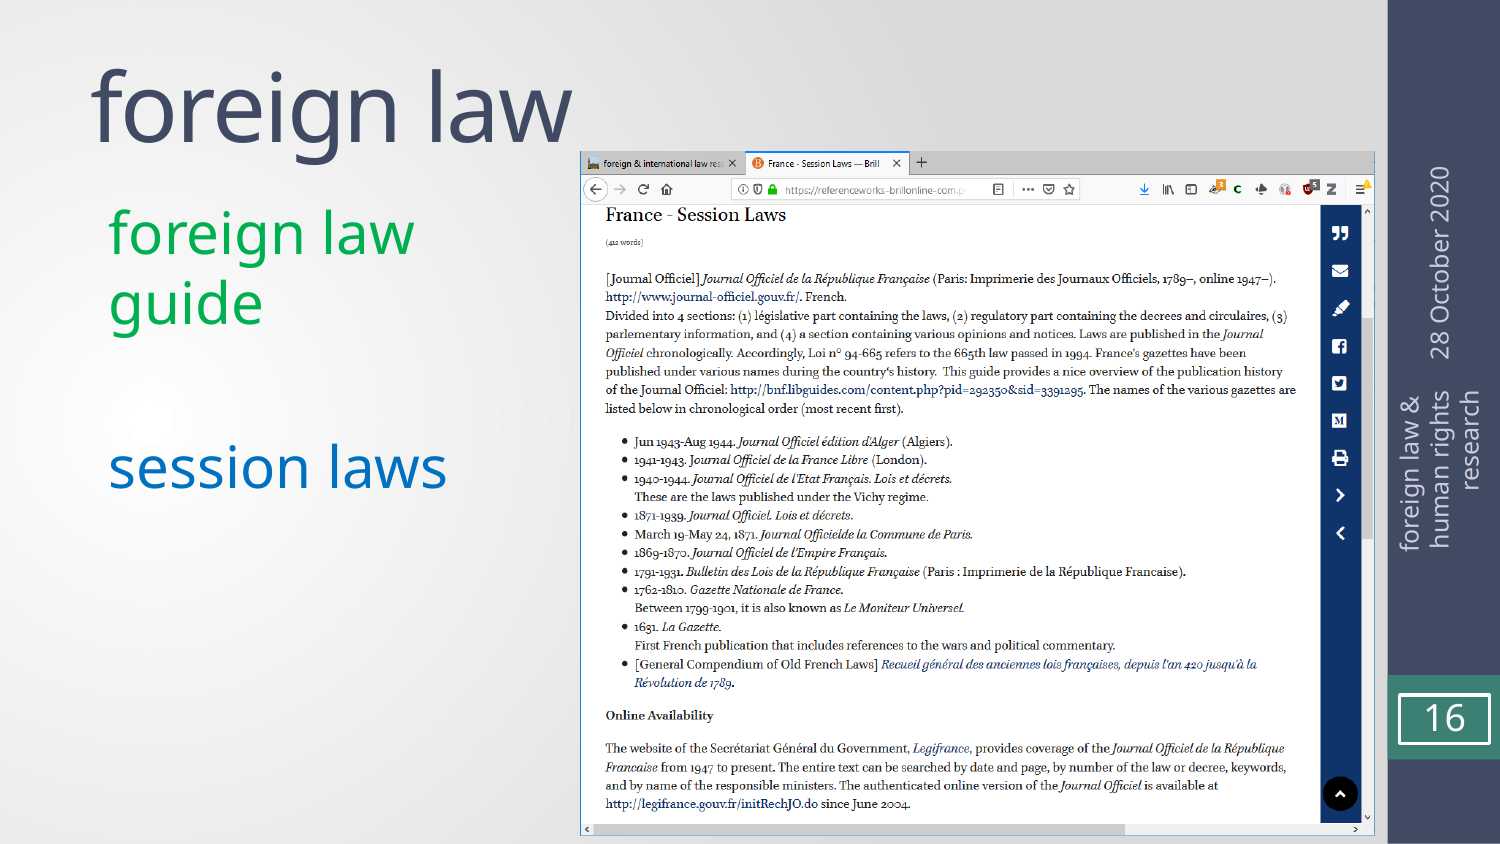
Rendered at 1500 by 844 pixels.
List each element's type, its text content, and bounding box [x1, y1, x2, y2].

footer foreign law & human rights research [1408, 375, 1469, 667]
slide_number 28 October 2020 [1408, 75, 1469, 375]
picture [580, 151, 1375, 836]
slide_number <number> [1399, 695, 1490, 744]
list foreign law guide session laws [75, 188, 675, 754]
title foreign law [75, 33, 1325, 175]
